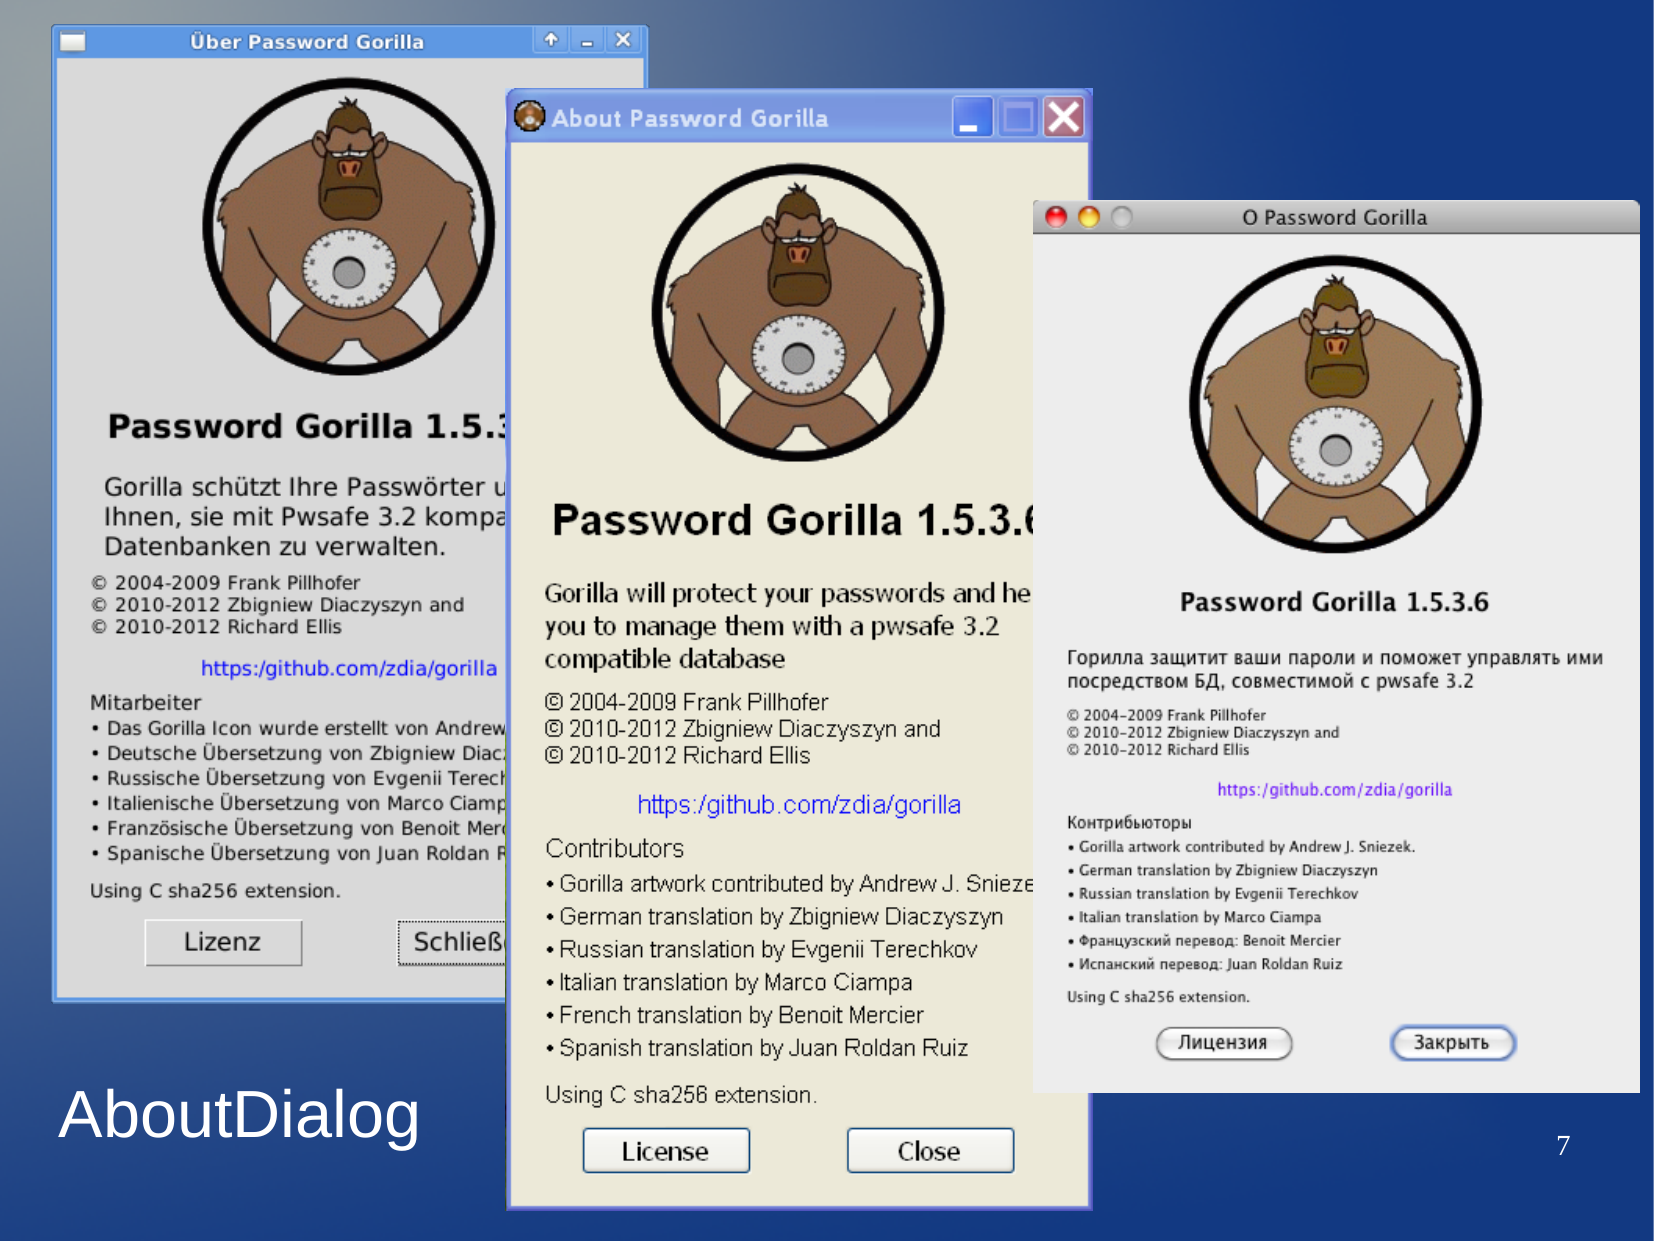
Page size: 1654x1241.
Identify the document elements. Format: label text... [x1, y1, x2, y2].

picture [0, 0, 1654, 1241]
text_box AboutDialog [59, 1077, 443, 1152]
